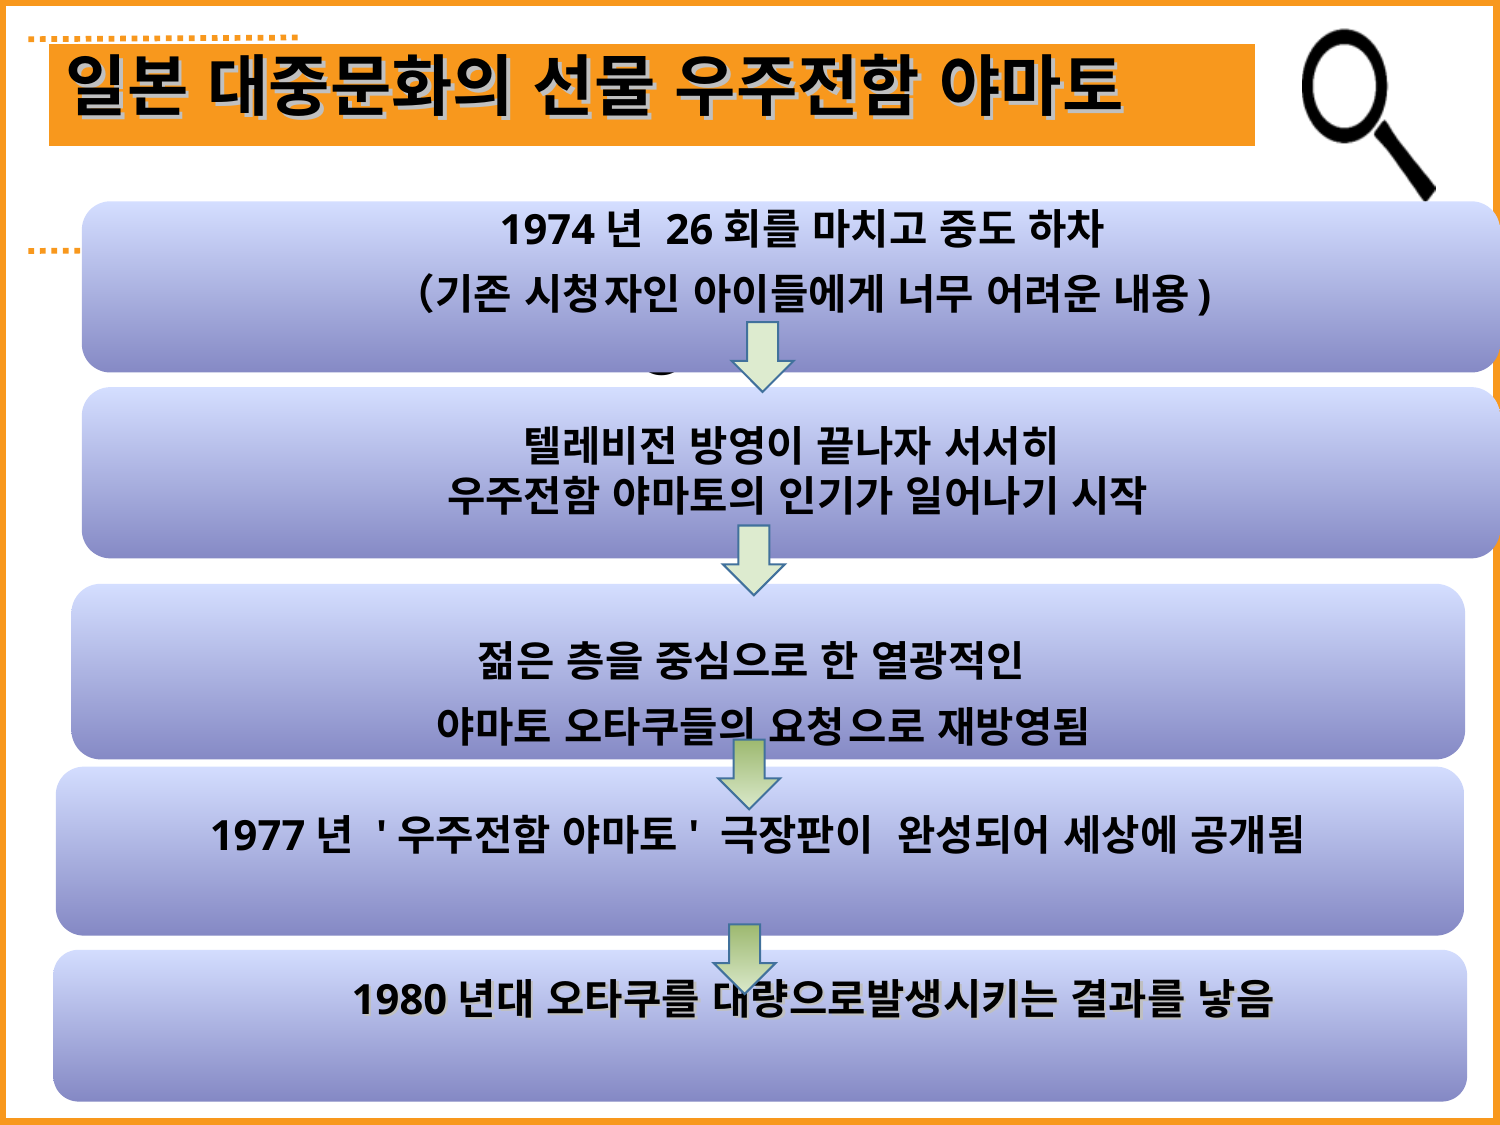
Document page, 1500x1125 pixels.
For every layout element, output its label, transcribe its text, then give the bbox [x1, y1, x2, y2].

text_box 일본 대중문화의 선물 우주전함 야마토 [50, 45, 1341, 164]
text_box 1980년대 오타쿠를 대량으로발생시키는 결과를 낳음 [154, 970, 1472, 1125]
text_box 젊은 층을 중심으로 한 열광적인 야마토 오타쿠들의 요청으로 재방영됨 [189, 579, 1315, 754]
text_box 1974년 26회를 마치고 중도 하차 （기존 시청자인 아이들에게 너무 어려운 내용) [162, 200, 1443, 387]
picture [1302, 27, 1436, 200]
text_box 텔레비전 방영이 끝나자 서서히 우주전함 야마토의 인기가 일어나기 시작 [158, 411, 1438, 579]
text_box [0, 201, 1500, 1125]
text_box 1977년 '우주전함 야마토' 극장판이 완성되어 세상에 공개됨 [83, 807, 1433, 868]
text_box [49, 44, 1255, 146]
